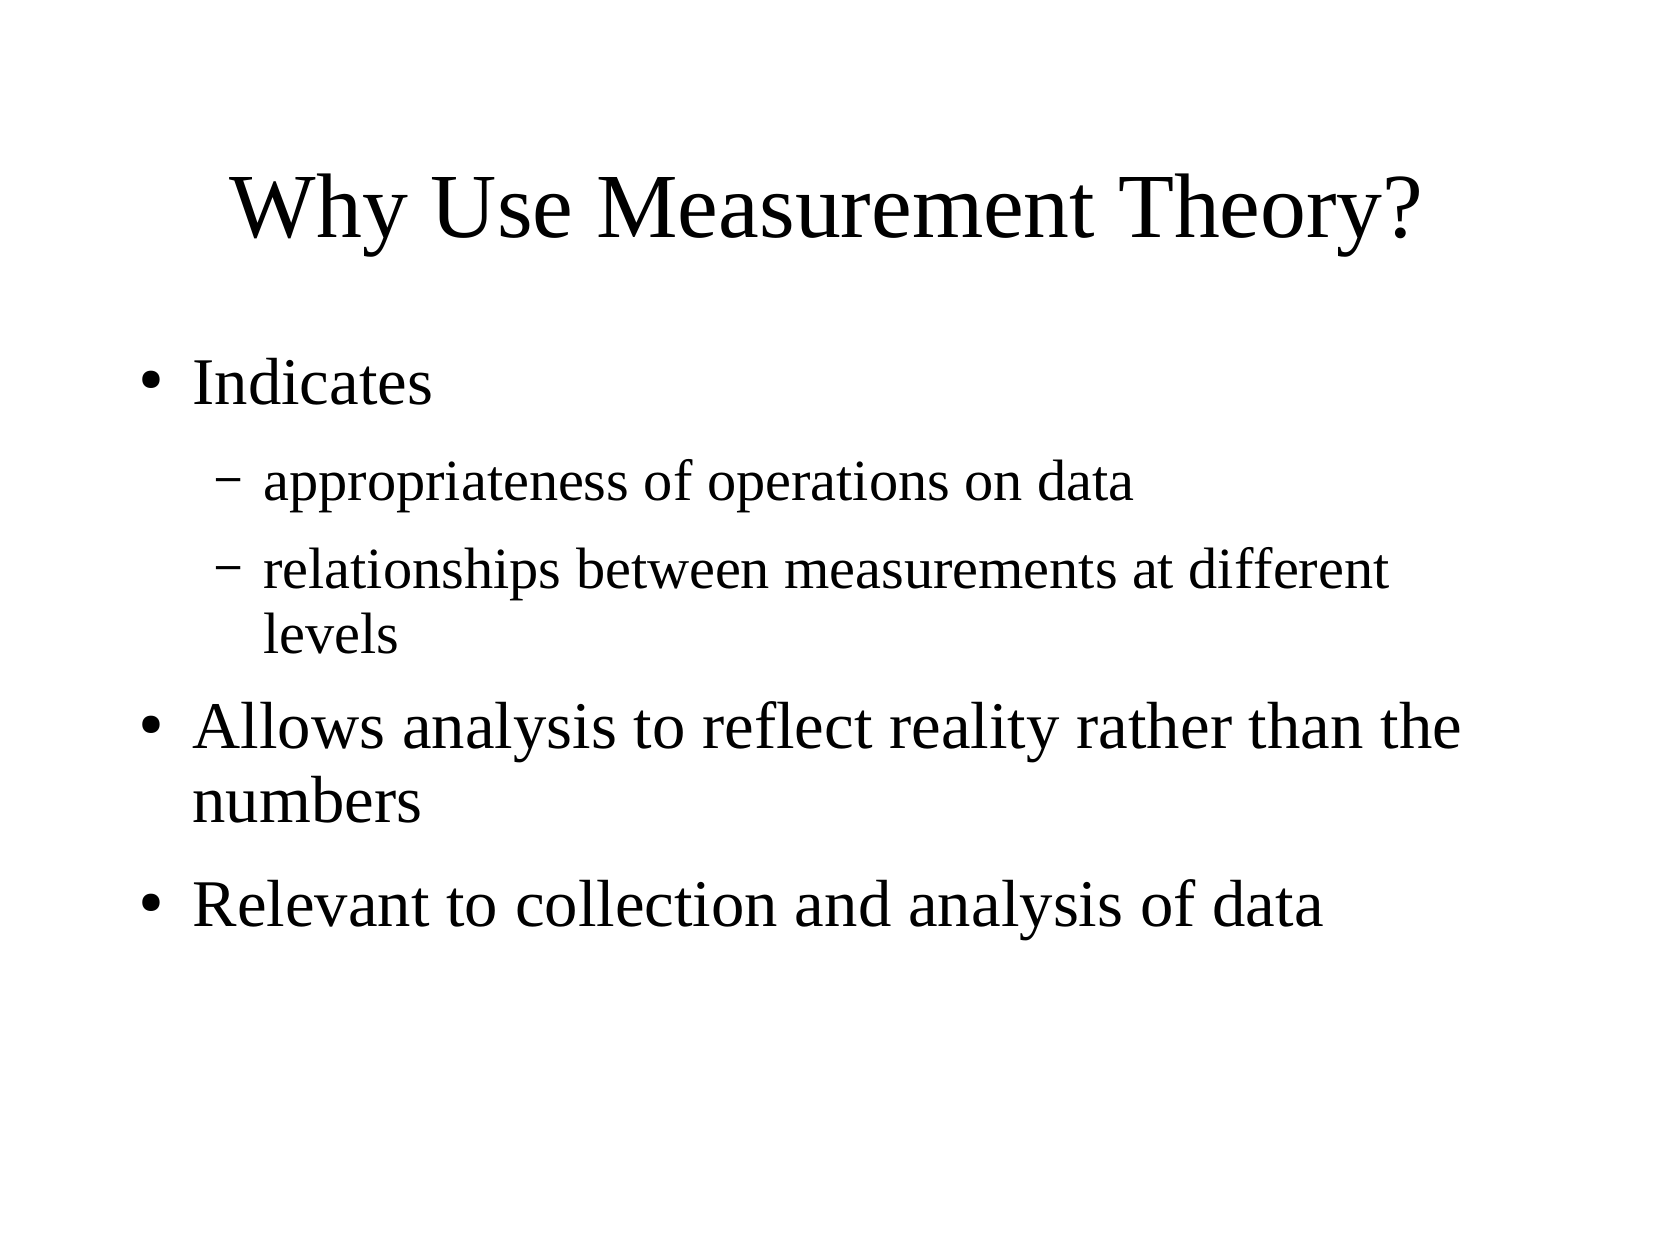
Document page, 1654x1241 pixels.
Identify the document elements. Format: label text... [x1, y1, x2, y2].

title Why Use Measurement Theory? [121, 102, 1534, 311]
list Indicates appropriateness of operations on data relationships between measurements at different levels Allows analysis to reflect reality rather than the numbers Relevant to collection and analysis of data [121, 344, 1534, 1127]
